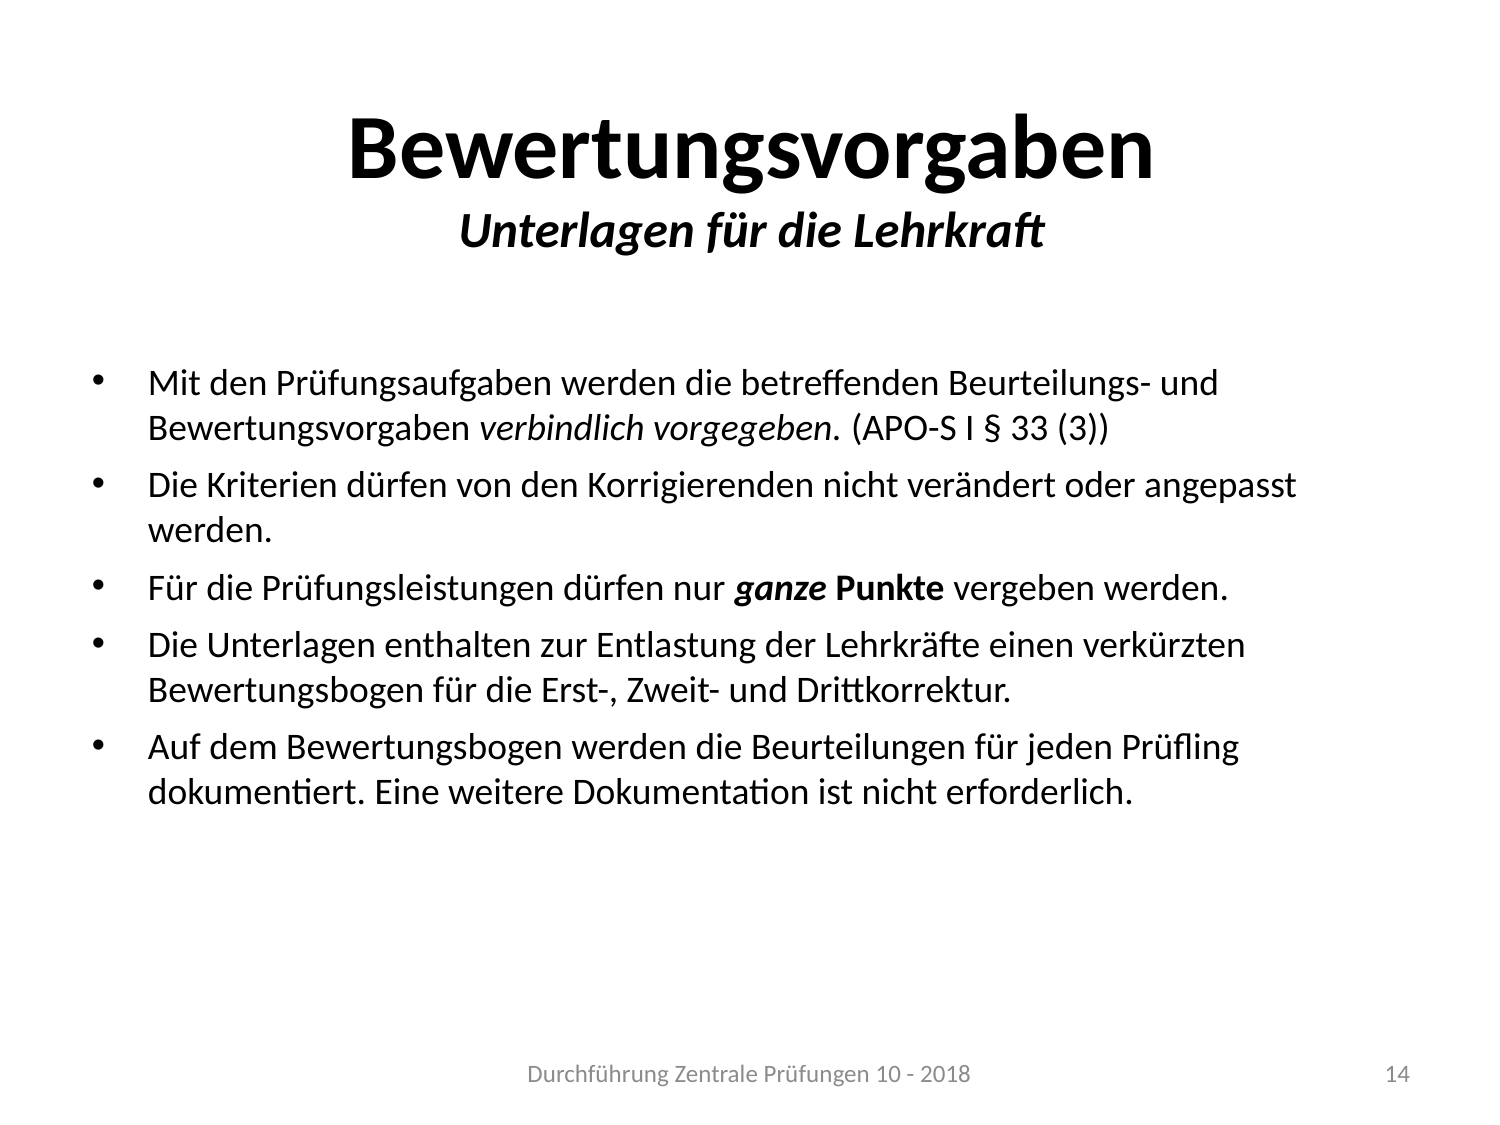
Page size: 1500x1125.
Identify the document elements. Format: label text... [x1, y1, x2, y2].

list Mit den Prüfungsaufgaben werden die betreffenden Beurteilungs- und Bewertungsvorgaben verbindlich vorgegeben. (APO-S I § 33 (3)) Die Kriterien dürfen von den Korrigierenden nicht verändert oder angepasst werden. Für die Prüfungsleistungen dürfen nur ganze Punkte vergeben werden. Die Unterlagen enthalten zur Entlastung der Lehrkräfte einen verkürzten Bewertungsbogen für die Erst-, Zweit- und Drittkorrektur. Auf dem Bewertungsbogen werden die Beurteilungen für jeden Prüfling dokumentiert. Eine weitere Dokumentation ist nicht erforderlich. [76, 349, 1427, 910]
title Bewertungsvorgaben Unterlagen für die Lehrkraft [76, 78, 1427, 266]
slide_number <Foliennummer> [1074, 1042, 1425, 1103]
footer Durchführung Zentrale Prüfungen 10 - 2018 [512, 1042, 988, 1103]
